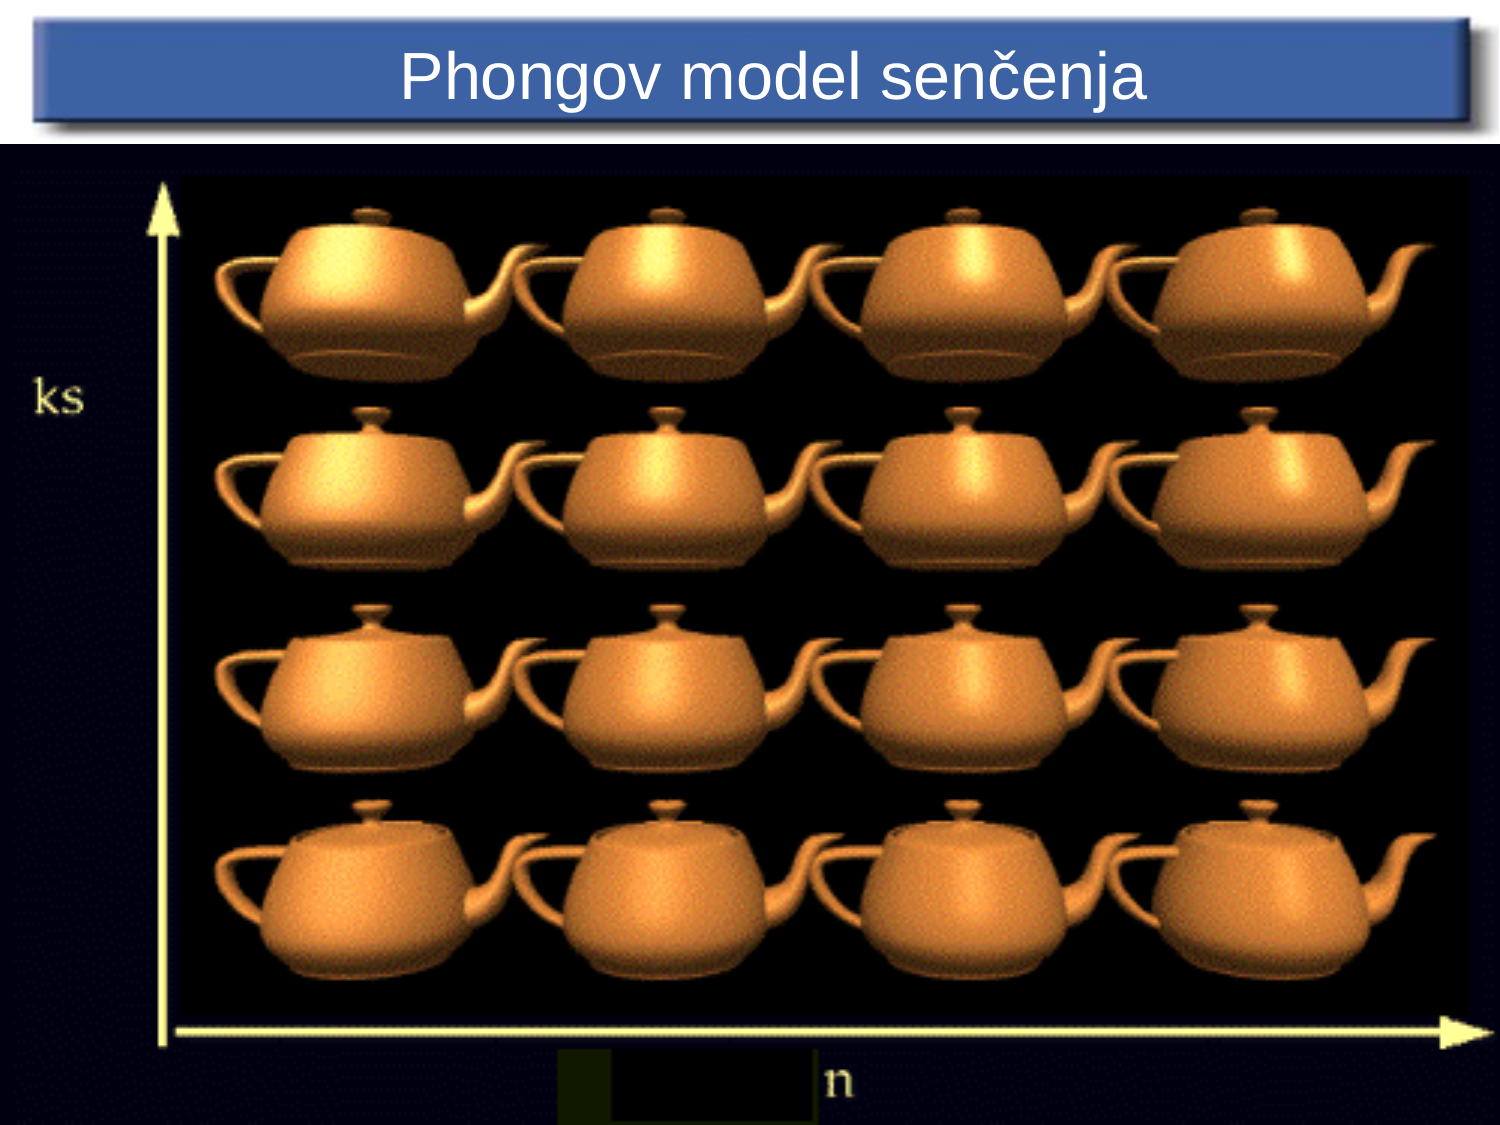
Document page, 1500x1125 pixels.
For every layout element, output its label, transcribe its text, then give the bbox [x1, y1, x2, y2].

picture [0, 144, 1500, 1125]
picture [31, 14, 1499, 142]
text_box Phongov model senčenja [384, 25, 1163, 121]
